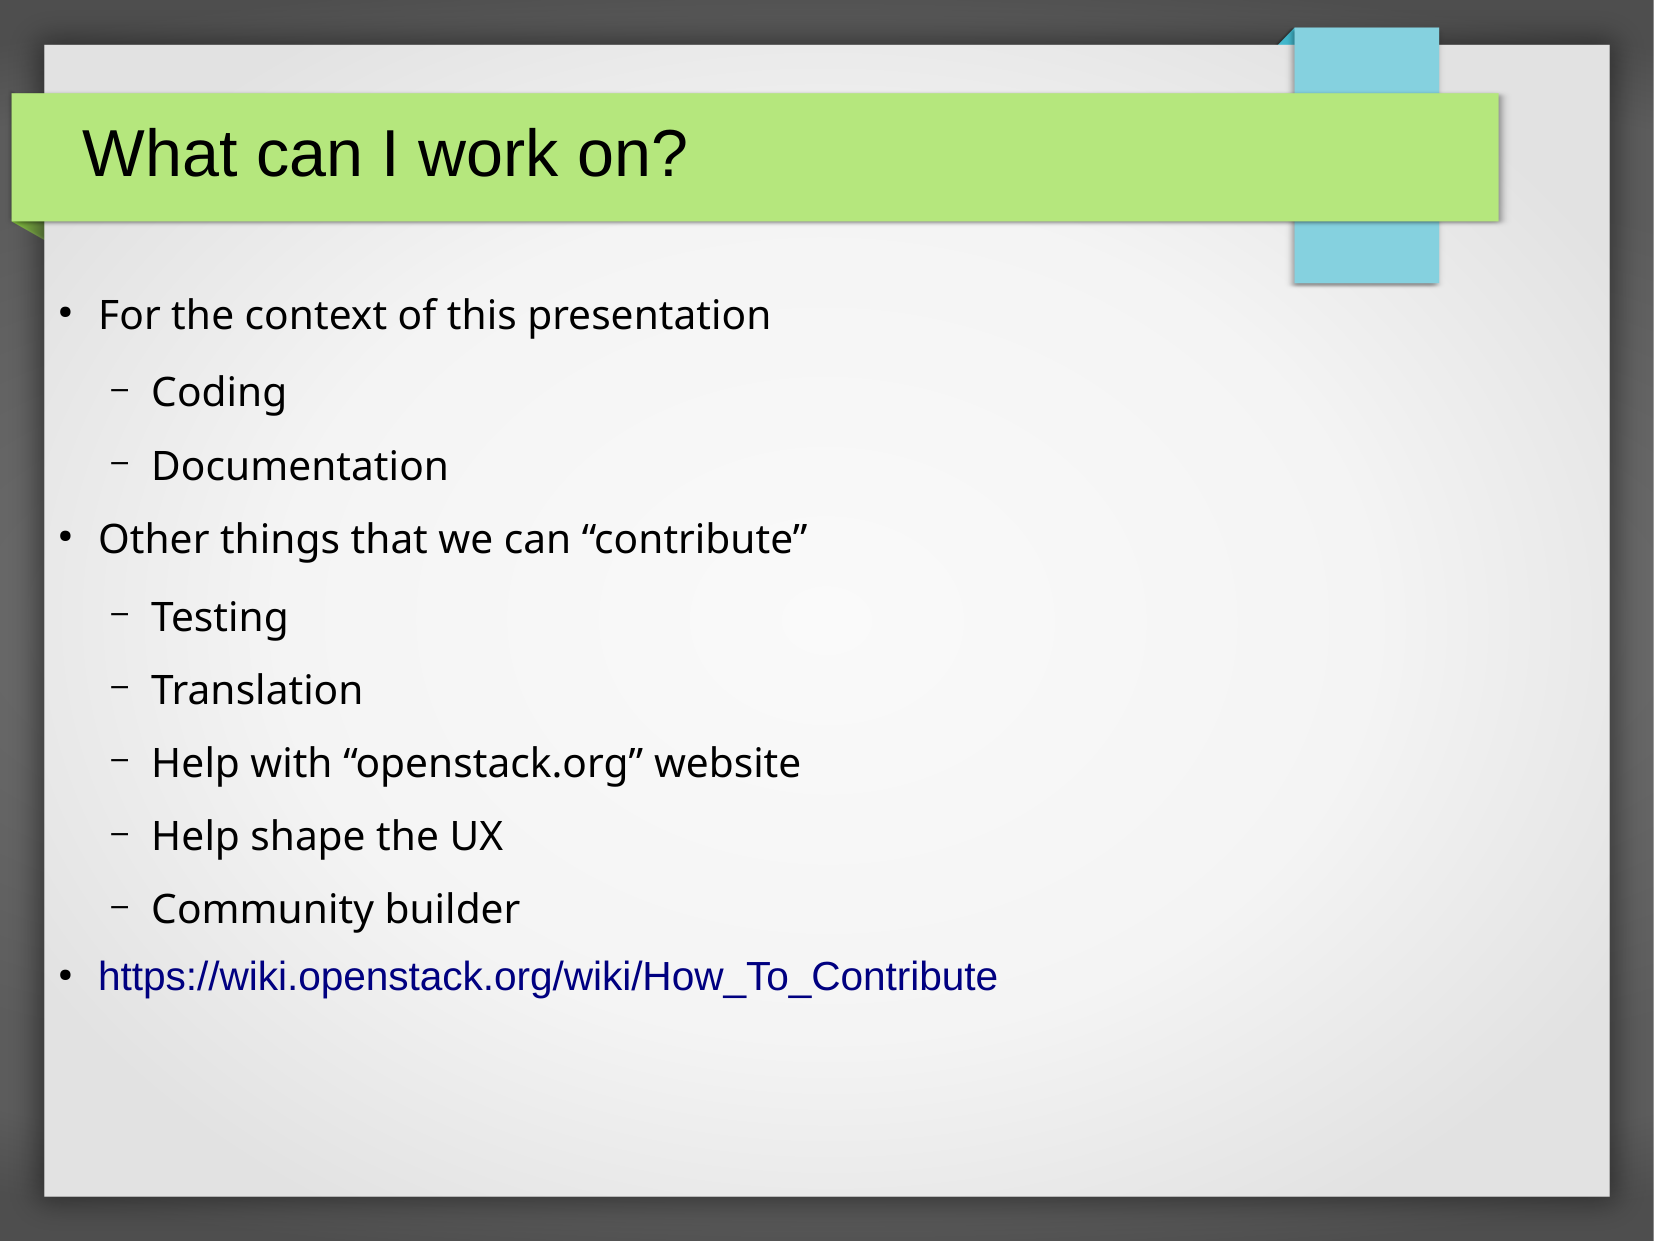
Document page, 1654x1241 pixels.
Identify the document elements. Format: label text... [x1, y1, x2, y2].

picture [0, 0, 1654, 1241]
title What can I work on? [82, 49, 1571, 257]
list For the context of this presentation Coding Documentation Other things that we can “contribute” Testing Translation Help with “openstack.org” website Help shape the UX Community builder https://wiki.openstack.org/wiki/How_To_Contribute [45, 285, 1534, 1006]
